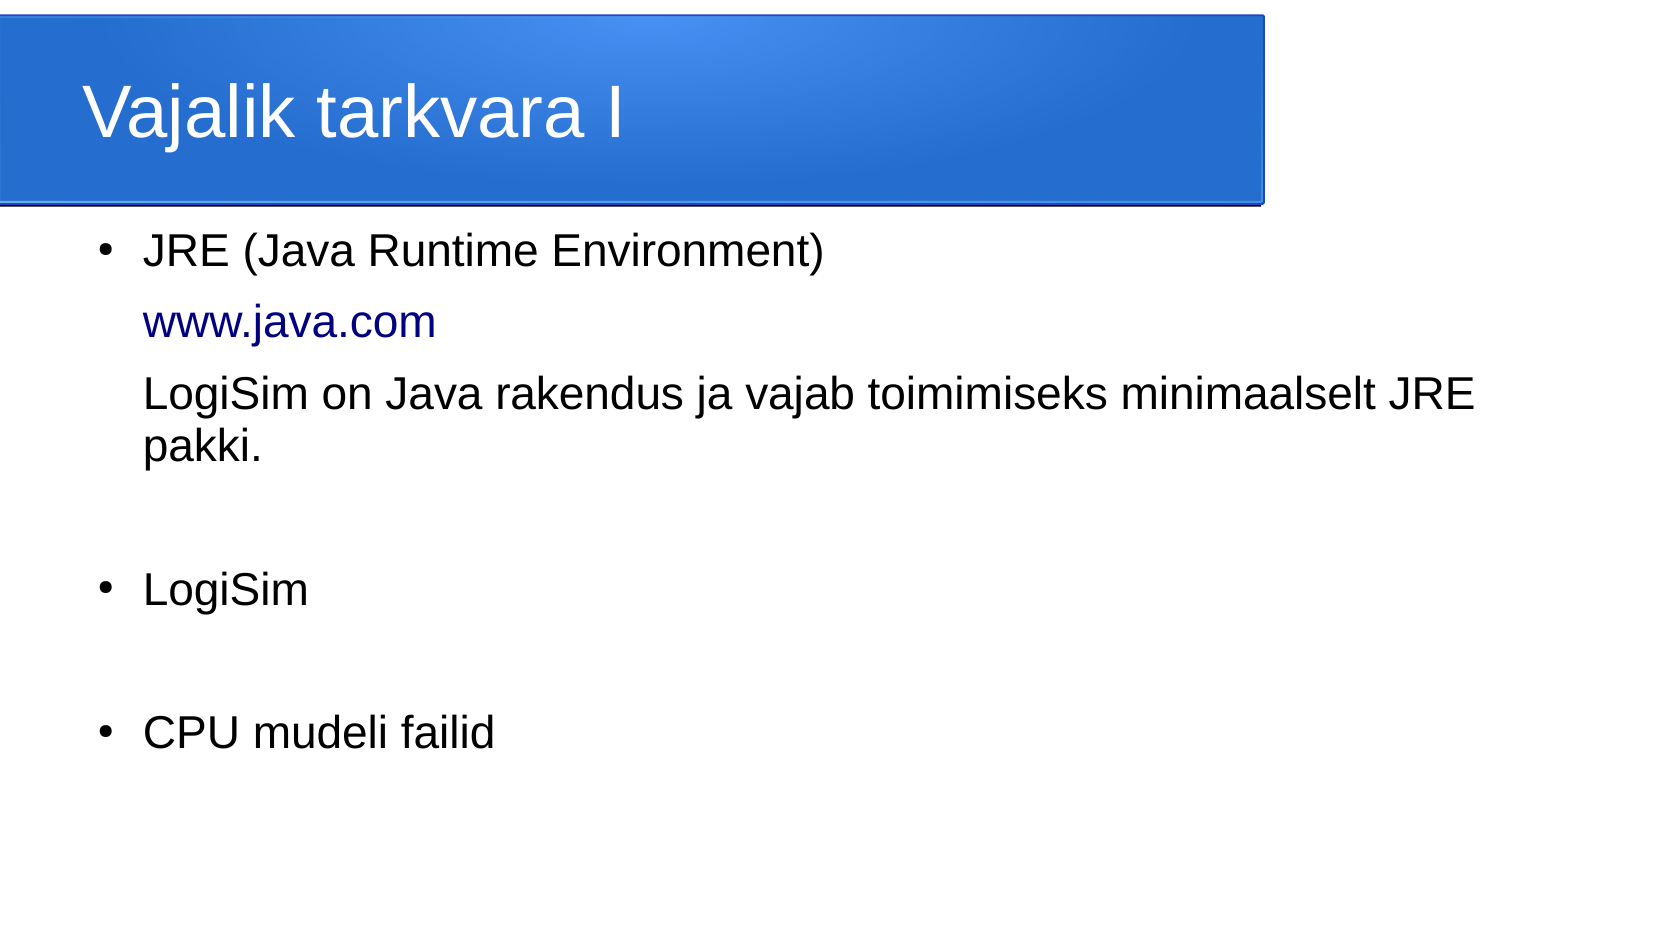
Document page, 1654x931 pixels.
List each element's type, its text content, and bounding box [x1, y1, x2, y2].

list JRE (Java Runtime Environment) www.java.com LogiSim on Java rakendus ja vajab toimimiseks minimaalselt JRE pakki. LogiSim CPU mudeli failid [82, 224, 1571, 764]
title Vajalik tarkvara I [82, 35, 1235, 189]
